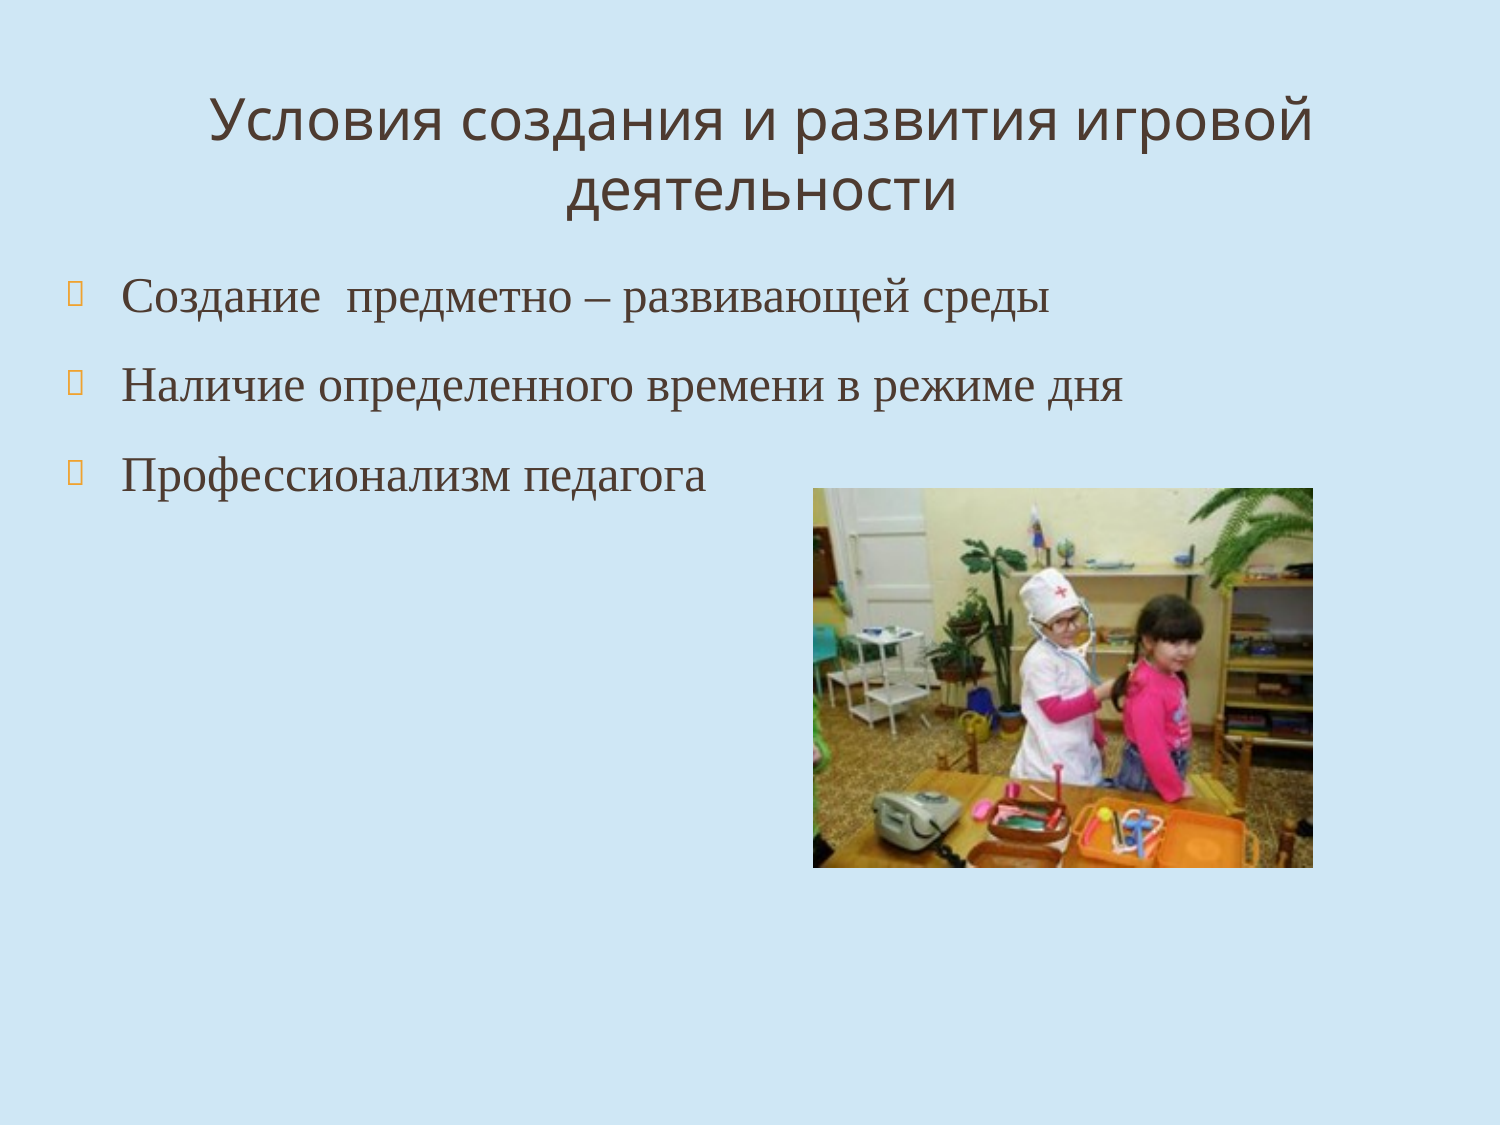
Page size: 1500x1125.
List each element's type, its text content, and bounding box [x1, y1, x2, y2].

picture [813, 488, 1313, 868]
list Создание предметно – развивающей среды Наличие определенного времени в режиме дня Профессионализм педагога [50, 254, 1475, 998]
title Условия создания и развития игровой деятельности [50, 75, 1475, 213]
